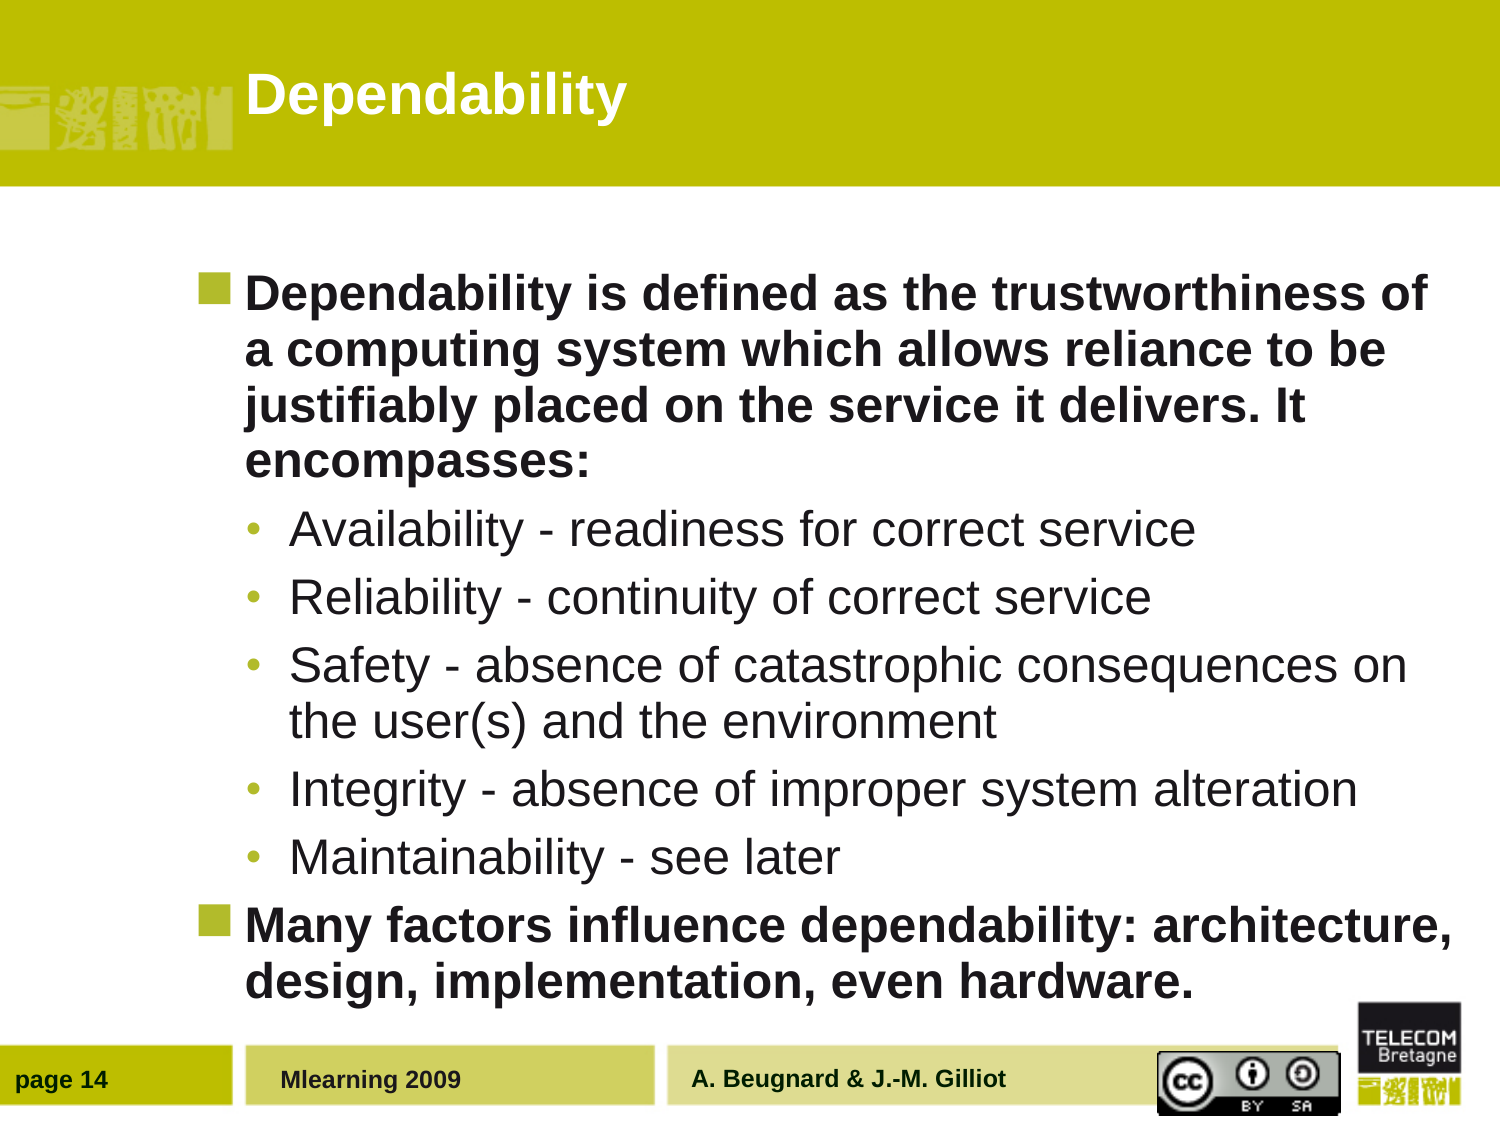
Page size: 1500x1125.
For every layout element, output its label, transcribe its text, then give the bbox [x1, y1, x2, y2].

picture [0, 0, 1500, 1125]
list Dependability is defined as the trustworthiness of a computing system which allows reliance to be justifiably placed on the service it delivers. It encompasses: Availability - readiness for correct service Reliability - continuity of correct service Safety - absence of catastrophic consequences on the user(s) and the environment Integrity - absence of improper system alteration Maintainability - see later Many factors influence dependability: architecture, design, implementation, even hardware. [200, 265, 1459, 1017]
title Dependability [245, 31, 1459, 158]
